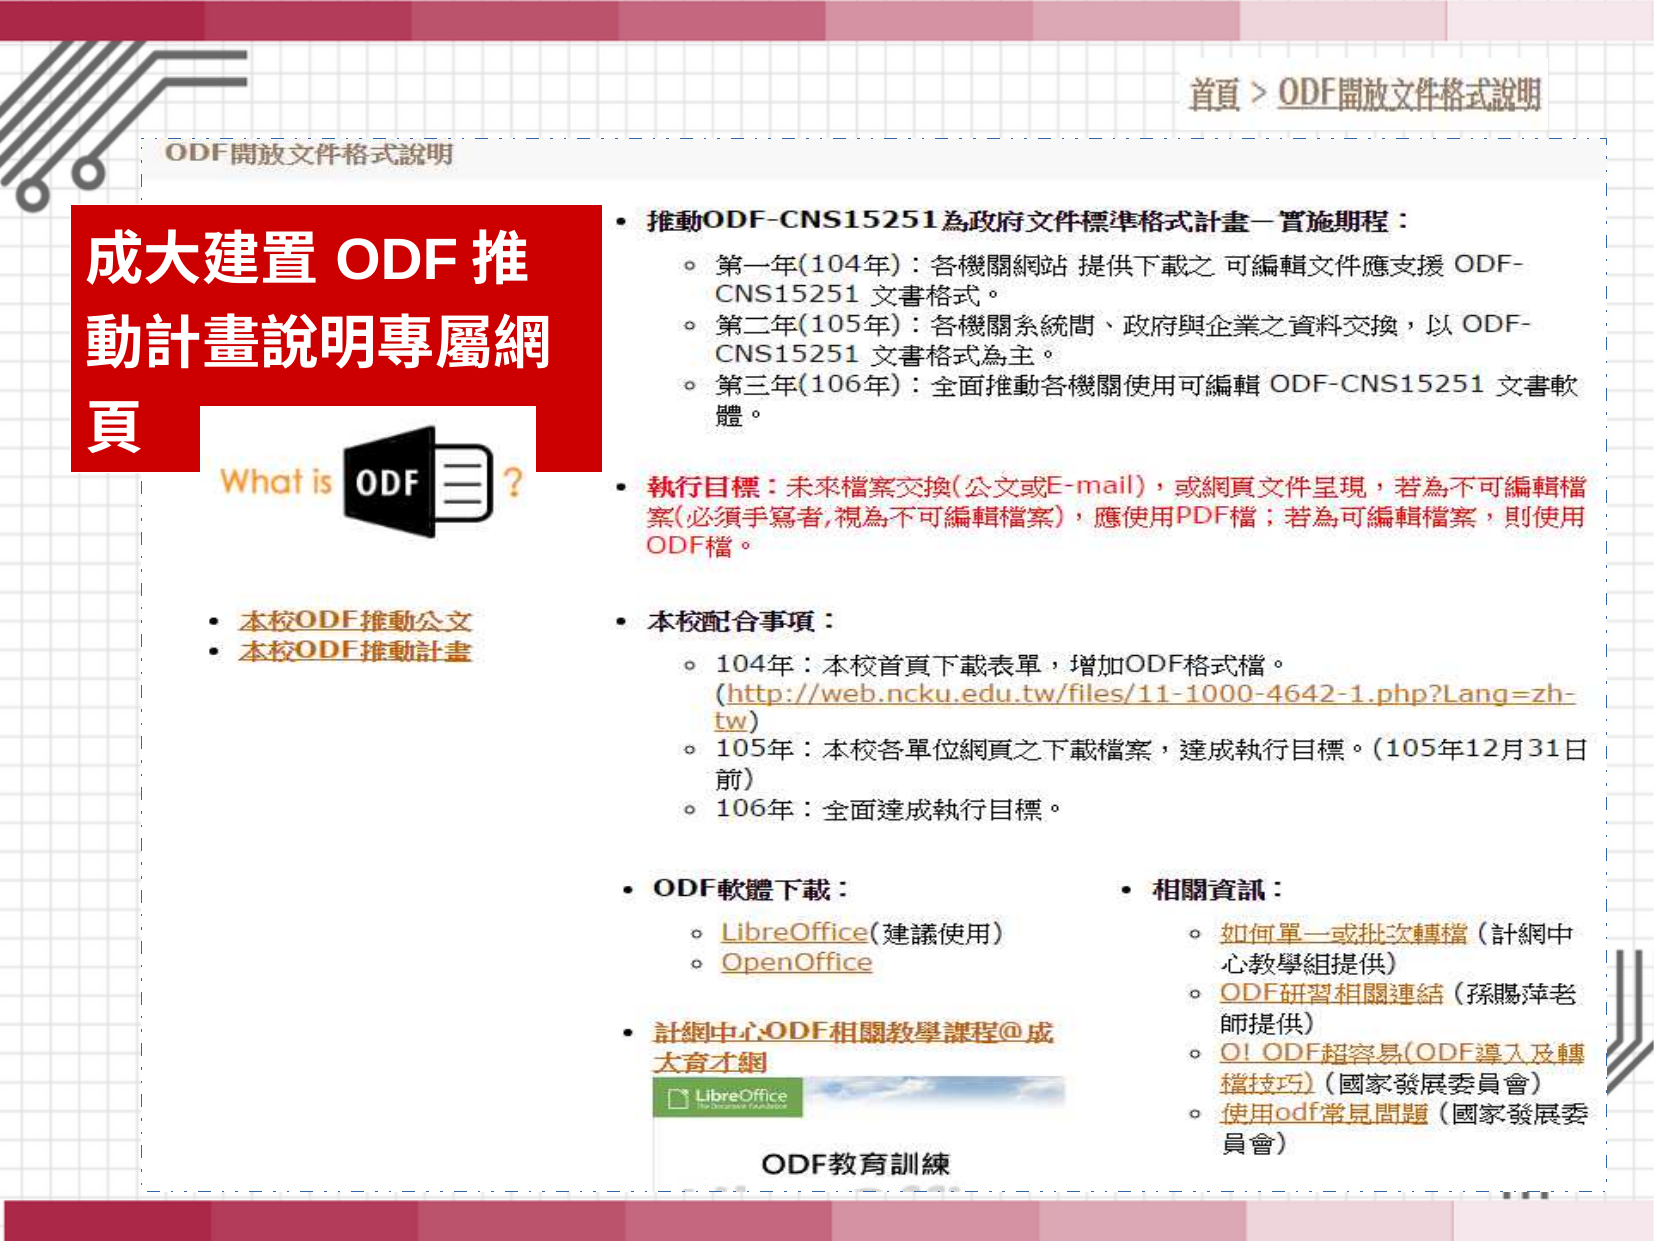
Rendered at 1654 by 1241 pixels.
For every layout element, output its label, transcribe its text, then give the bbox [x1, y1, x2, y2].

picture [0, 0, 1654, 1241]
text_box 成大建置ODF推動計畫說明專屬網頁 [70, 204, 603, 367]
